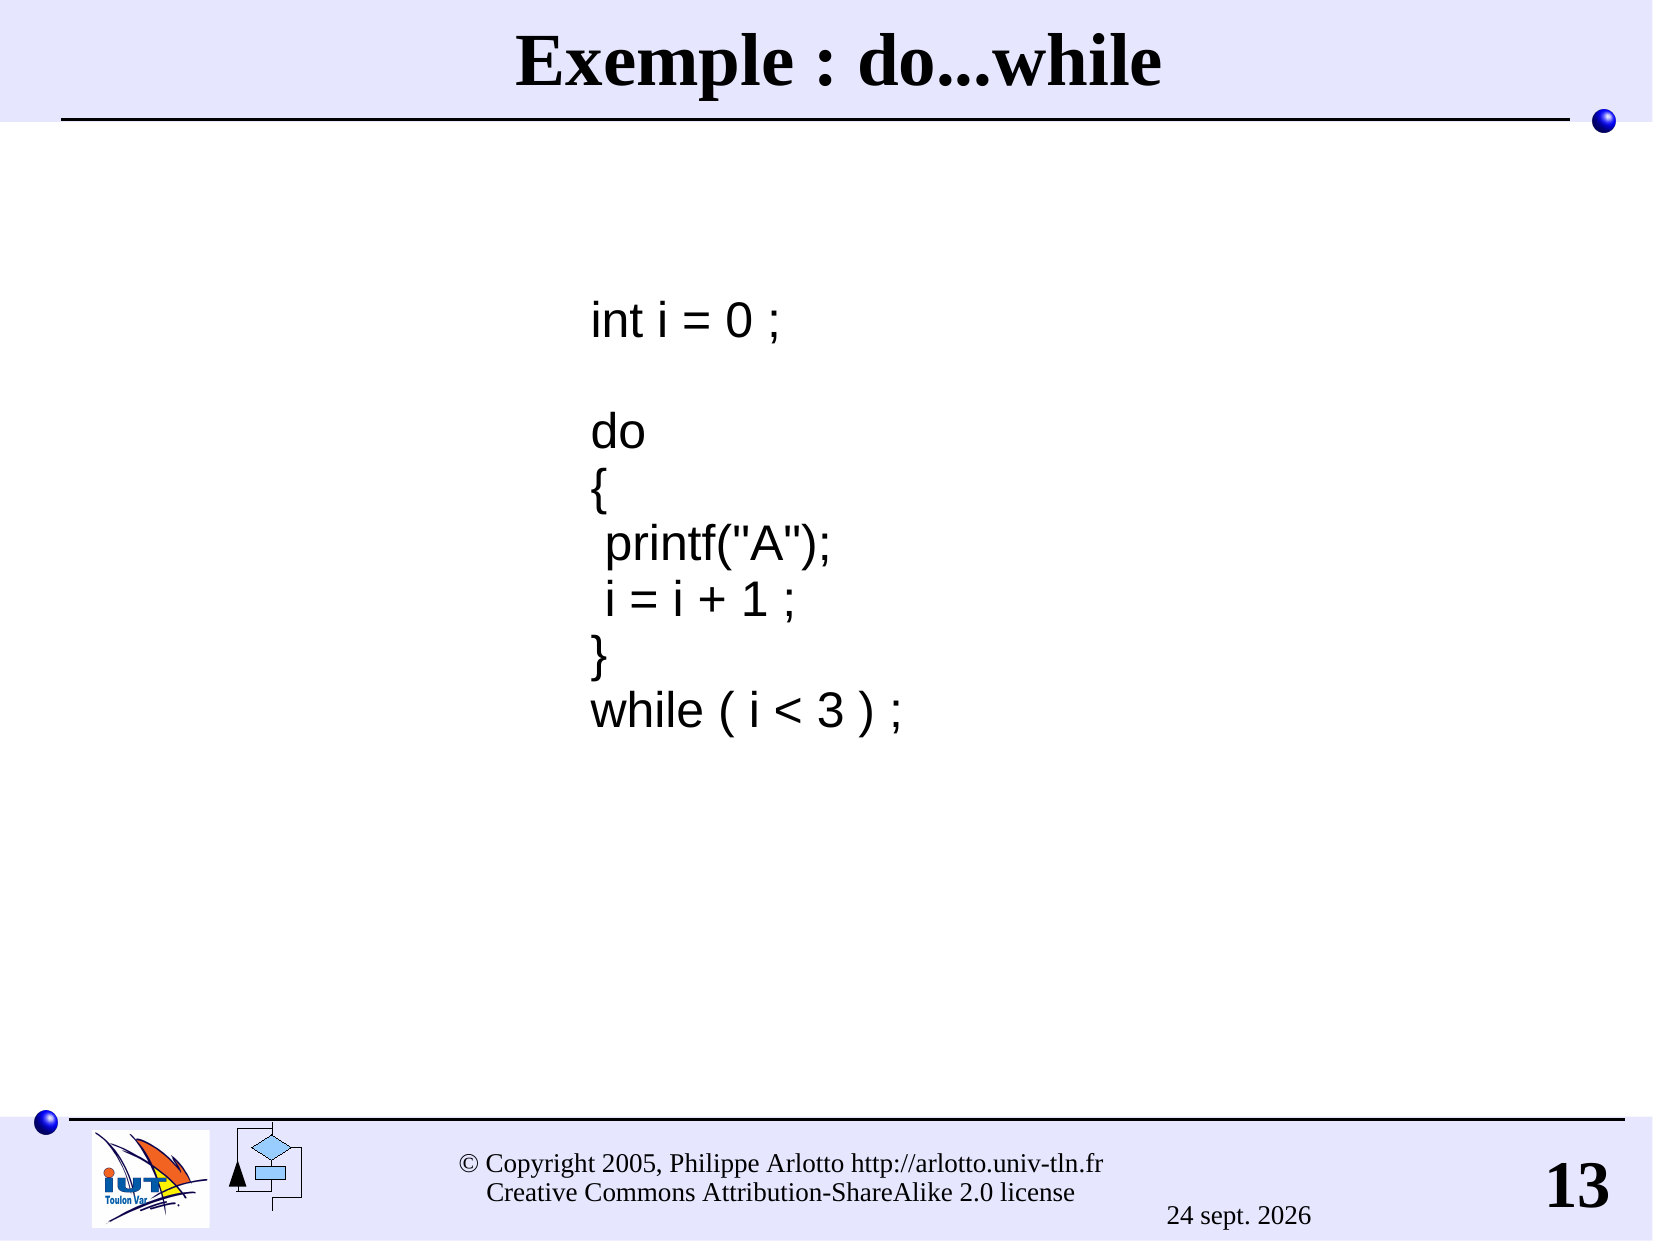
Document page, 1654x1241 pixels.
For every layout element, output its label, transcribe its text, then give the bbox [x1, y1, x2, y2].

title Exemple : do...while [95, 11, 1585, 110]
text_box int i = 0 ; do { printf("A"); i = i + 1 ; } while ( i < 3 ) ; [590, 292, 1004, 743]
